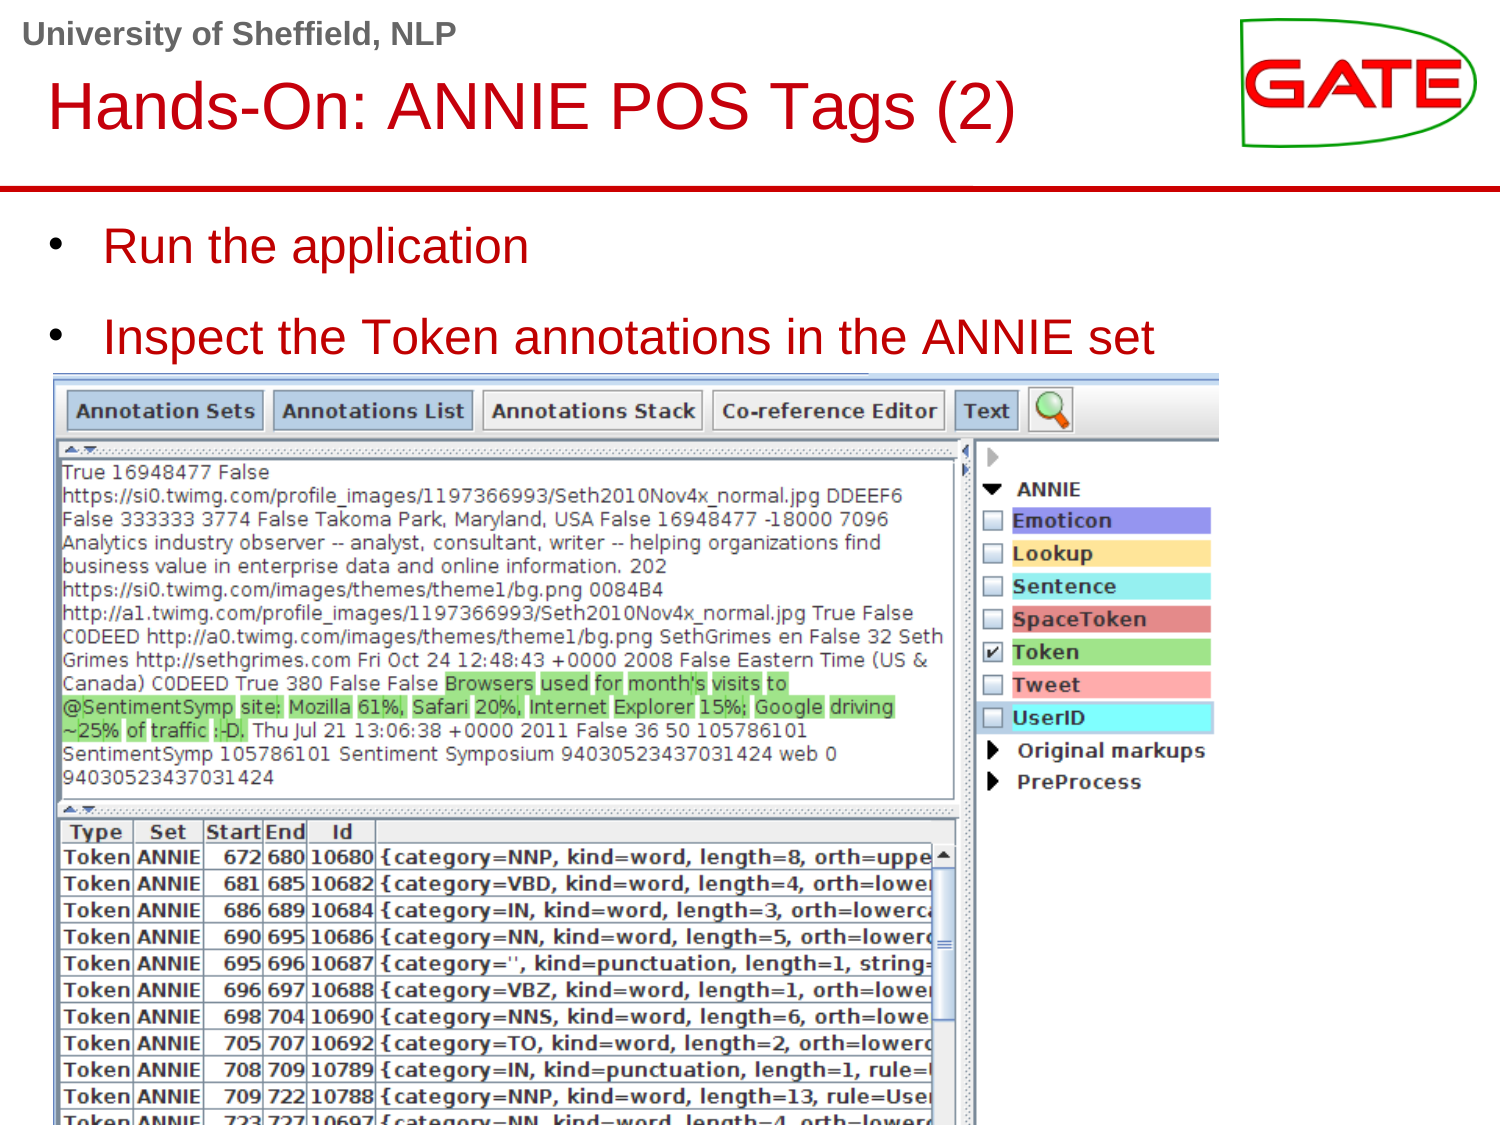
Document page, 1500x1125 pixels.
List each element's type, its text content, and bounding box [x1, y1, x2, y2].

text_box Hands-On: ANNIE POS Tags (2) [47, 47, 1267, 168]
text_box Run the application Inspect the Token annotations in the ANNIE set [47, 212, 1500, 1063]
picture [53, 373, 1219, 1125]
picture [1240, 18, 1477, 148]
